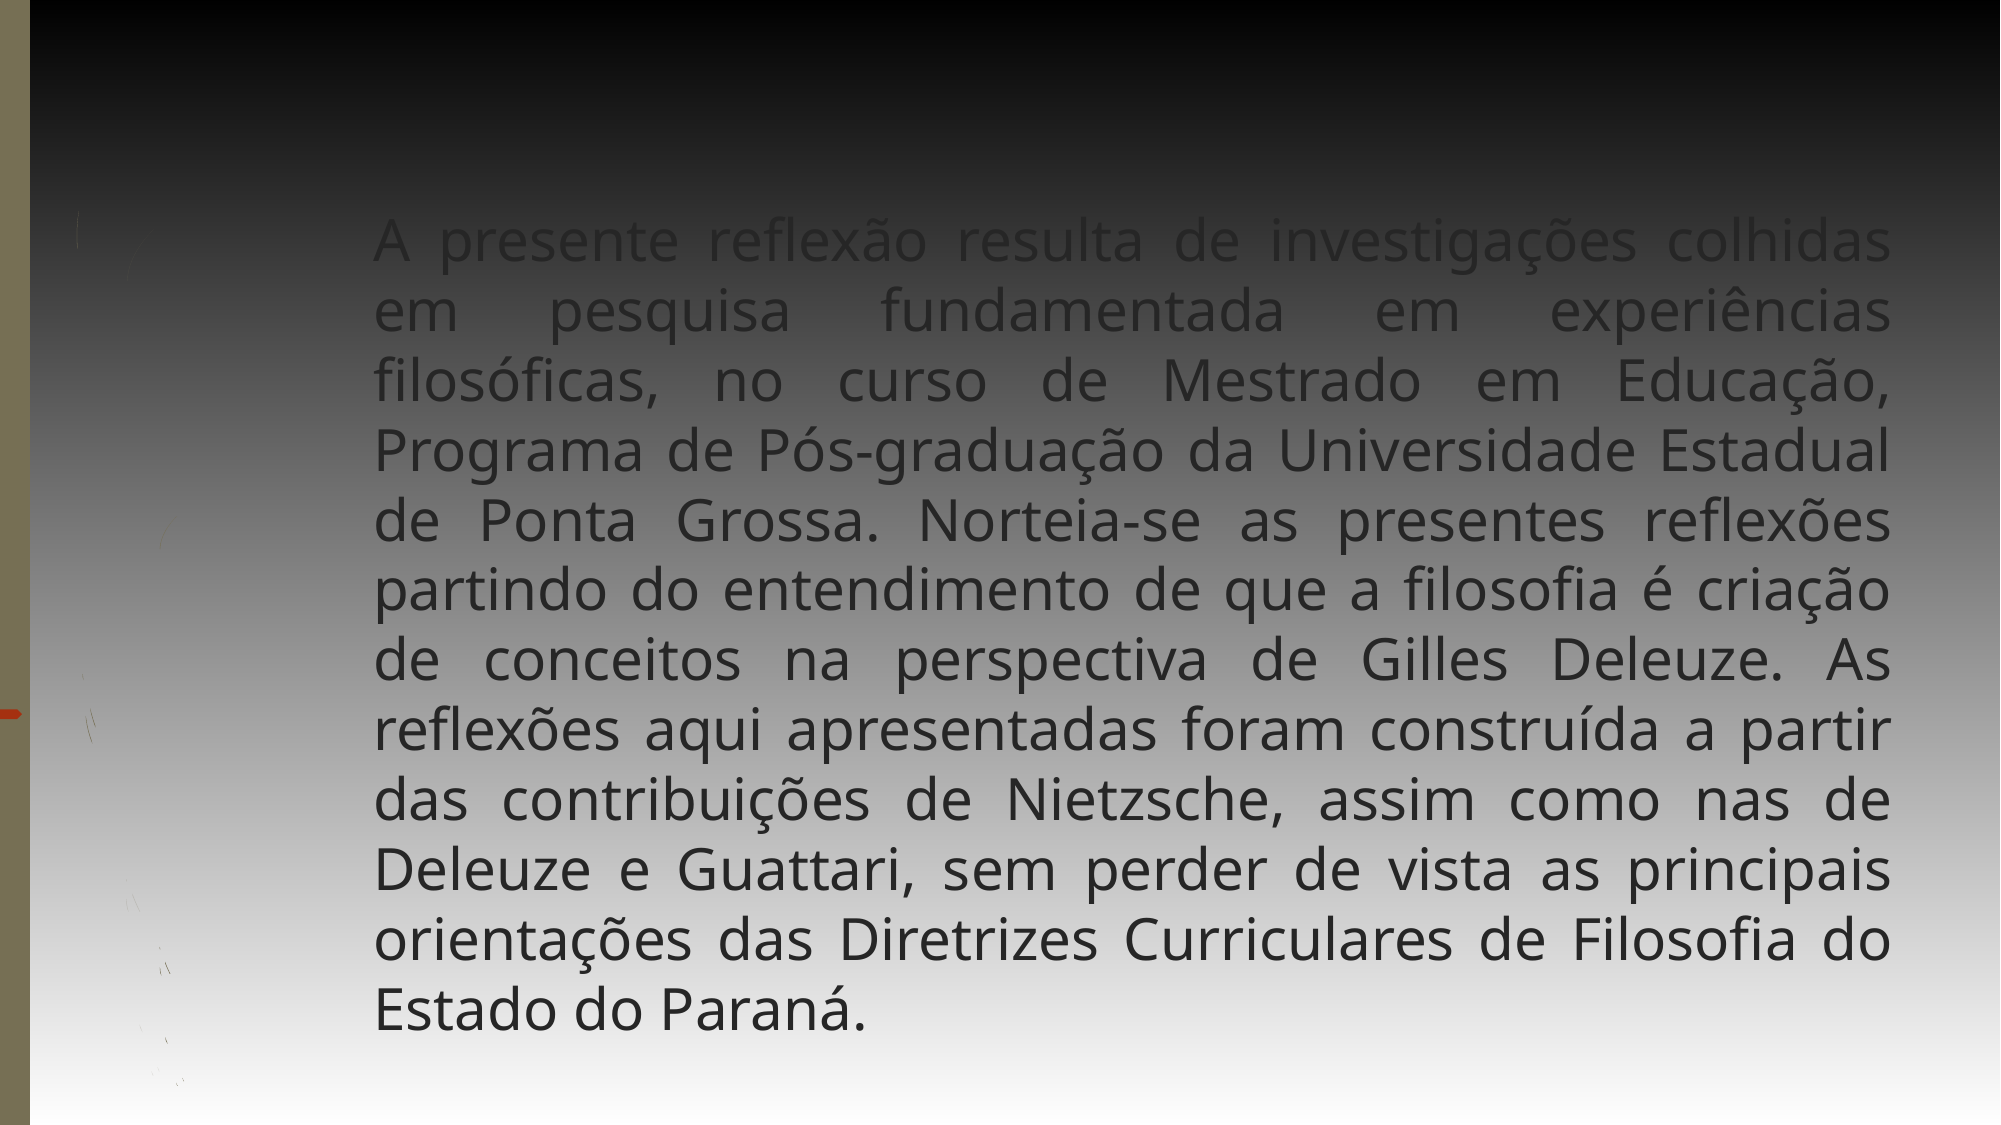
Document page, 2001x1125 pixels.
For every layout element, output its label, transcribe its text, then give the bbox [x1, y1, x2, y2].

title A presente reflexão resulta de investigações colhidas em pesquisa fundamentada em experiências filosóficas, no curso de Mestrado em Educação, Programa de Pós-graduação da Universidade Estadual de Ponta Grossa. Norteia-se as presentes reflexões partindo do entendimento de que a filosofia é criação de conceitos na perspectiva de Gilles Deleuze. As reflexões aqui apresentadas foram construída a partir das contribuições de Nietzsche, assim como nas de Deleuze e Guattari, sem perder de vista as principais orientações das Diretrizes Curriculares de Filosofia do Estado do Paraná. [358, 76, 1908, 1050]
